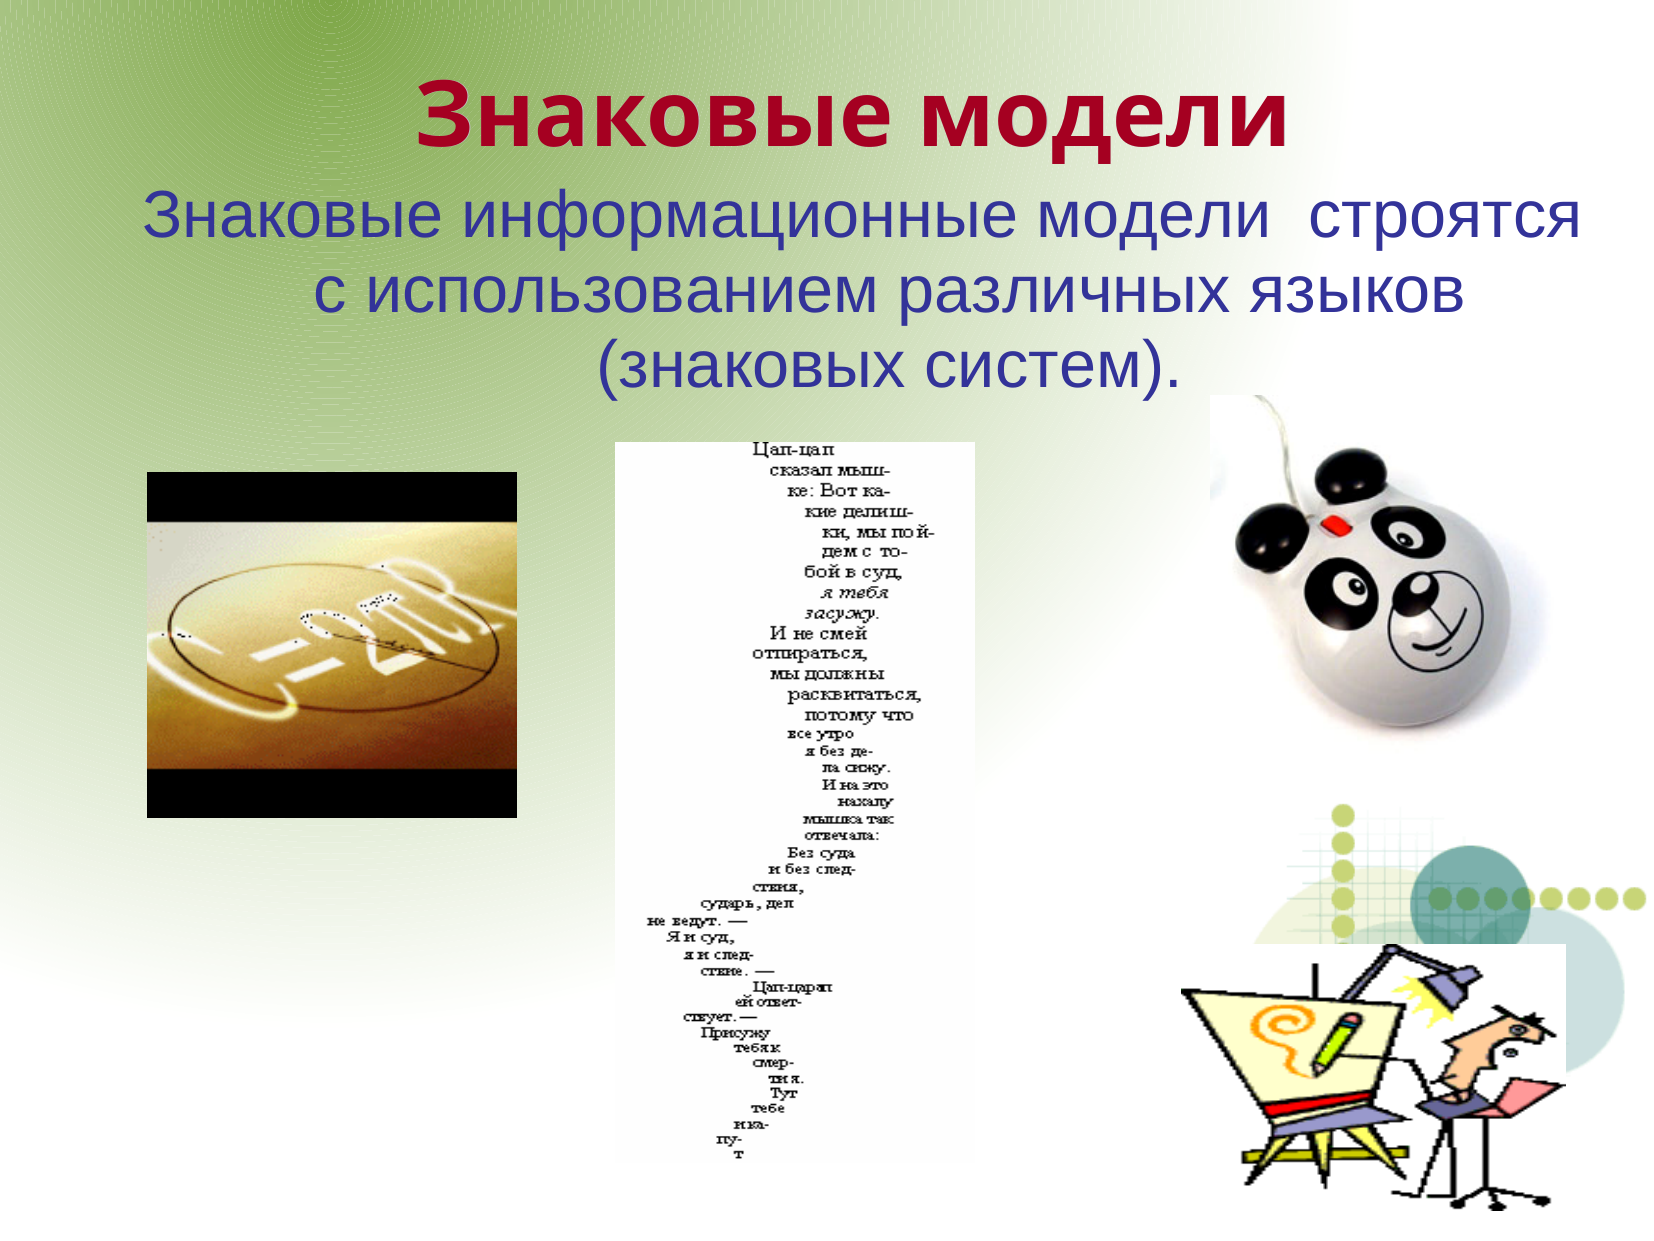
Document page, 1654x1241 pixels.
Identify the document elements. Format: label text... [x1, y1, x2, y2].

title Знаковые модели [147, 14, 1560, 177]
picture [1181, 792, 1654, 1211]
list Знаковые информационные модели строятся с использованием различных языков (знаковых систем). [118, 177, 1592, 402]
picture [615, 442, 975, 1163]
chart [845, 344, 1535, 1127]
picture [147, 472, 517, 818]
picture [1210, 395, 1565, 768]
